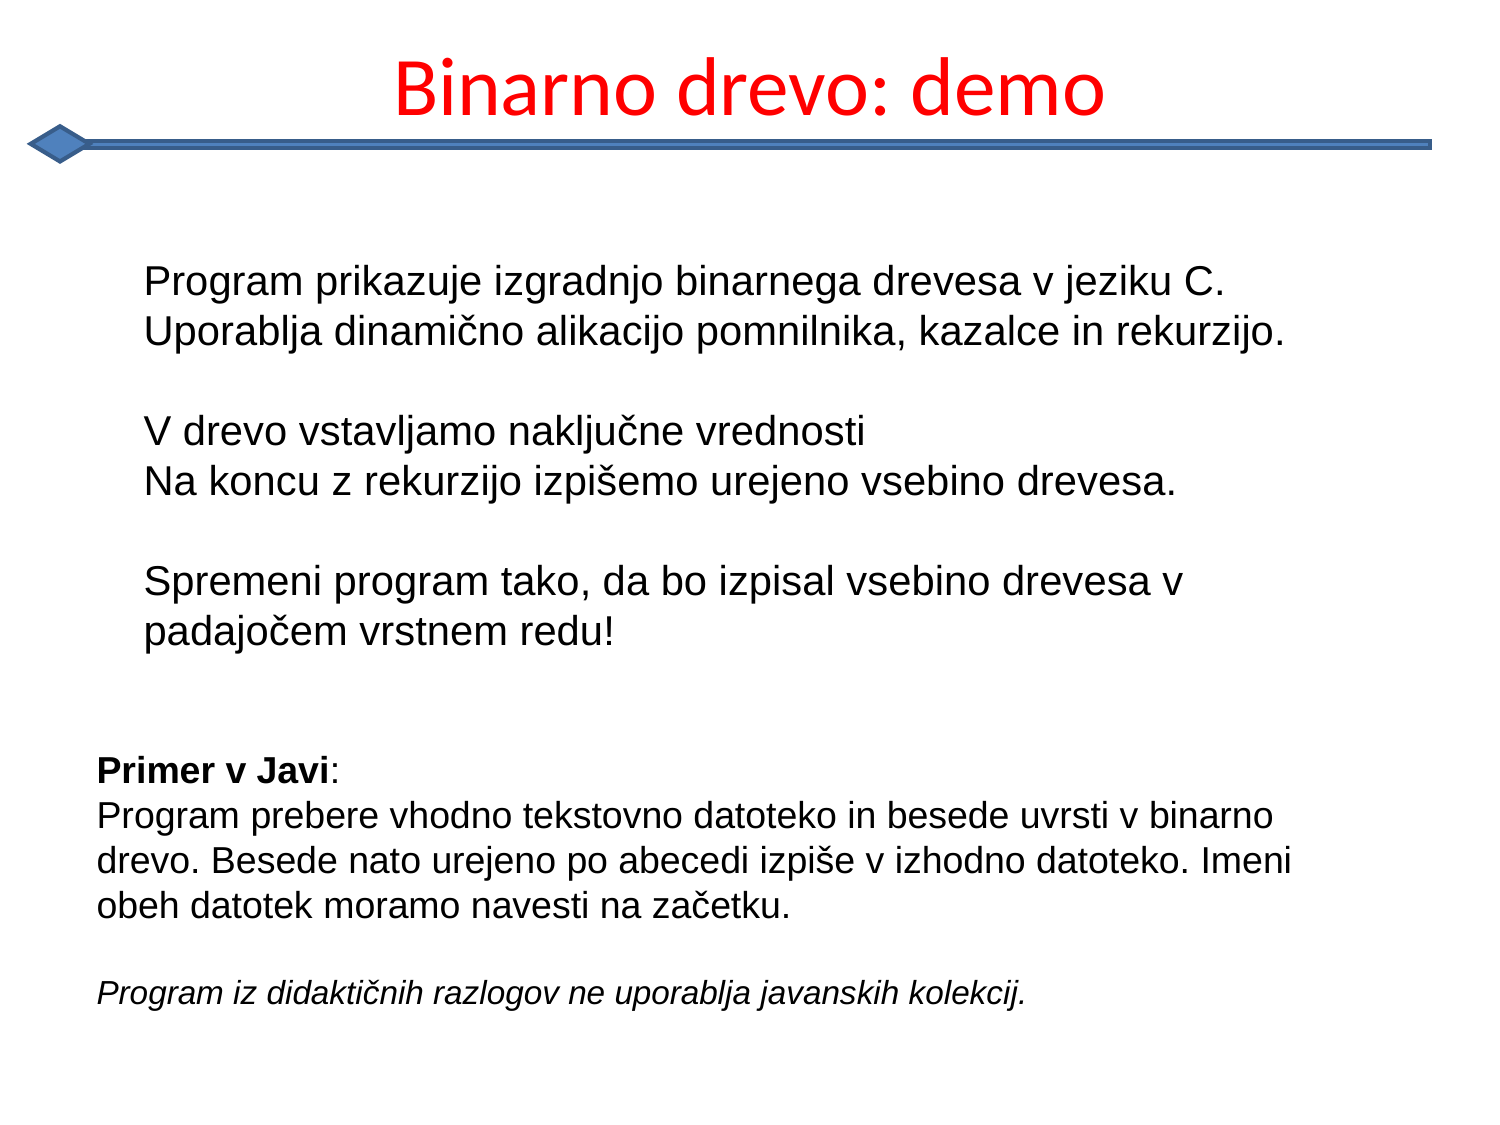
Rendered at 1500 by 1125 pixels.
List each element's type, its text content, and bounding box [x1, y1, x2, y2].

text_box Primer v Javi: Program prebere vhodno tekstovno datoteko in besede uvrsti v binarno drevo. Besede nato urejeno po abecedi izpiše v izhodno datoteko. Imeni obeh datotek moramo navesti na začetku. Program iz didaktičnih razlogov ne uporablja javanskih kolekcij. [81, 738, 1383, 1019]
text_box Program prikazuje izgradnjo binarnega drevesa v jeziku C. Uporablja dinamično alikacijo pomnilnika, kazalce in rekurzijo. V drevo vstavljamo naključne vrednosti Na koncu z rekurzijo izpišemo urejeno vsebino drevesa. Spremeni program tako, da bo izpisal vsebino drevesa v padajočem vrstnem redu! [128, 246, 1395, 712]
title Binarno drevo: demo [75, 23, 1426, 141]
